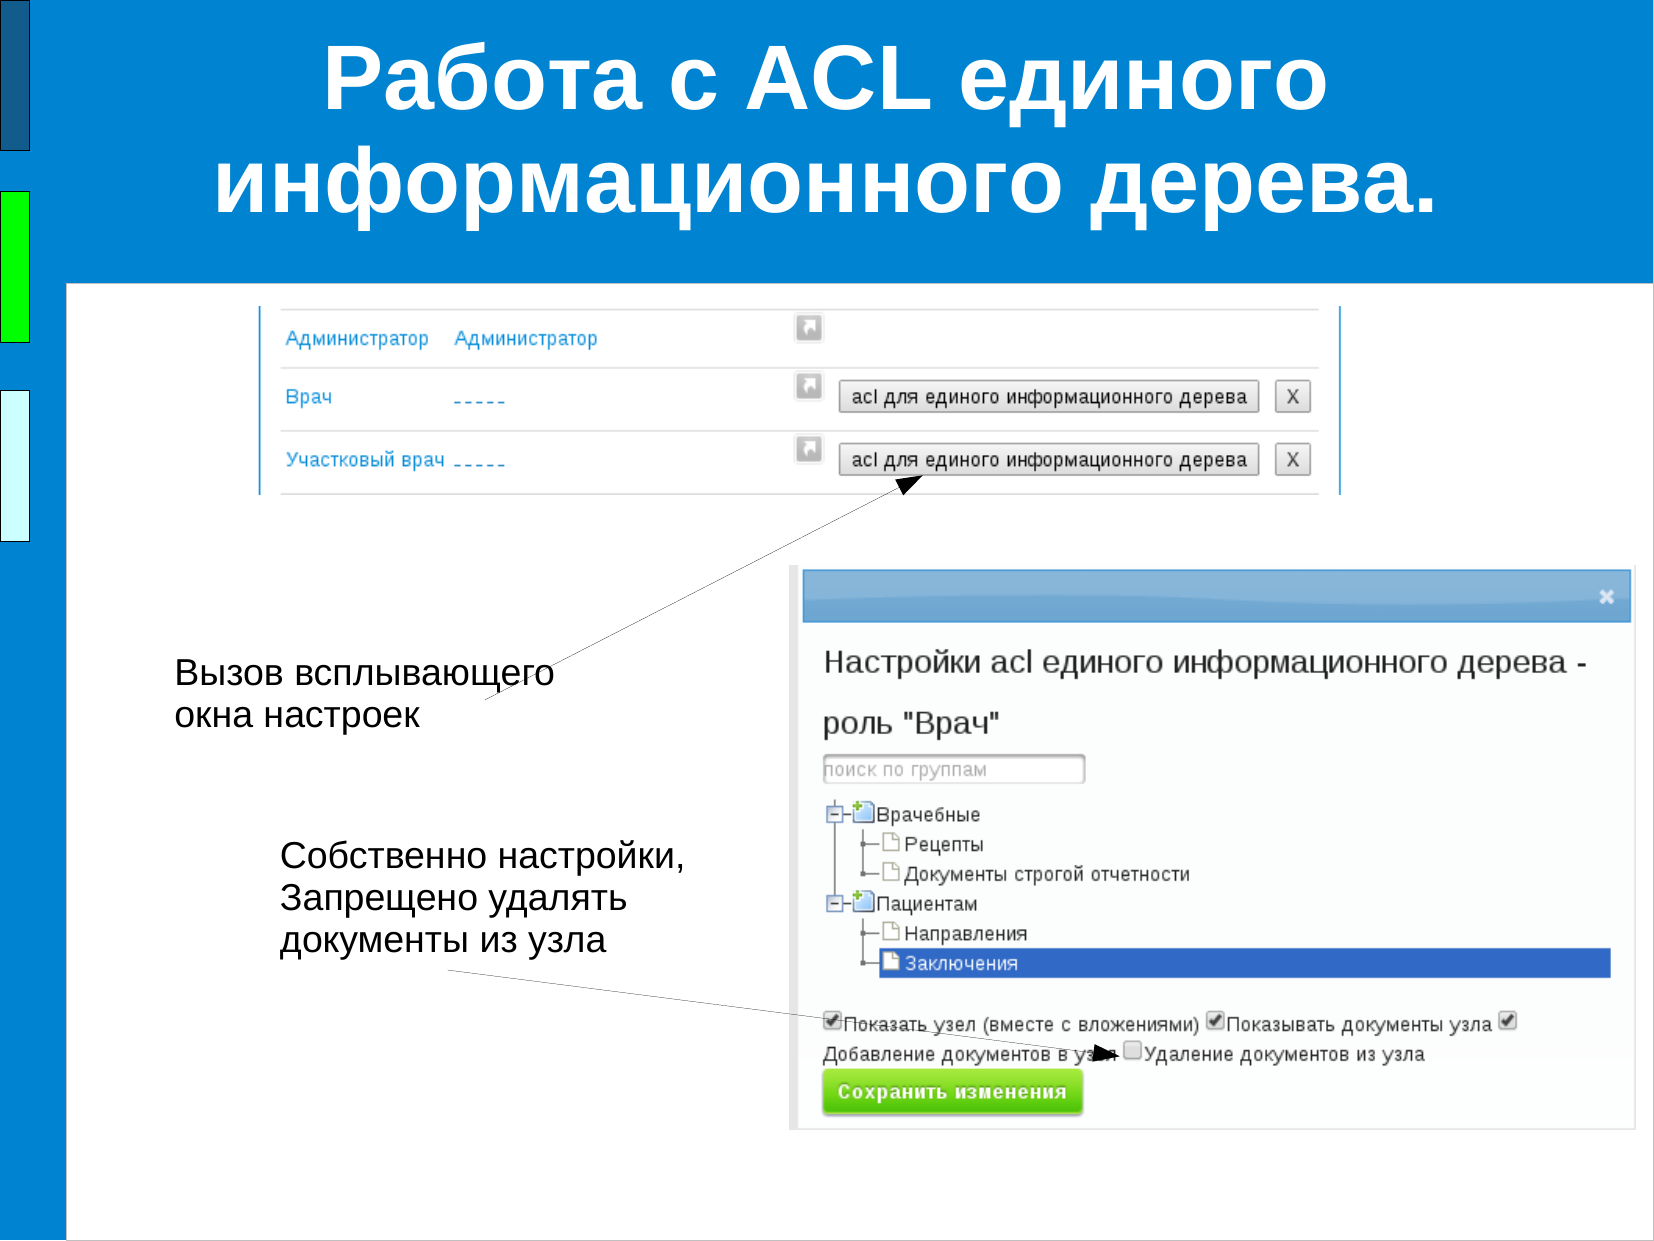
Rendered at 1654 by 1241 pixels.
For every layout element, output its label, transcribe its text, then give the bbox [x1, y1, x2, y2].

picture [887, 489, 902, 495]
text_box Вызов всплывающего окна настроек [159, 644, 581, 744]
picture [256, 306, 1391, 495]
text_box Собственно настройки, Запрещено удалять документы из узла [265, 826, 701, 968]
picture [789, 565, 1636, 1130]
title Работа с ACL единого информационного дерева. [82, 25, 1571, 233]
